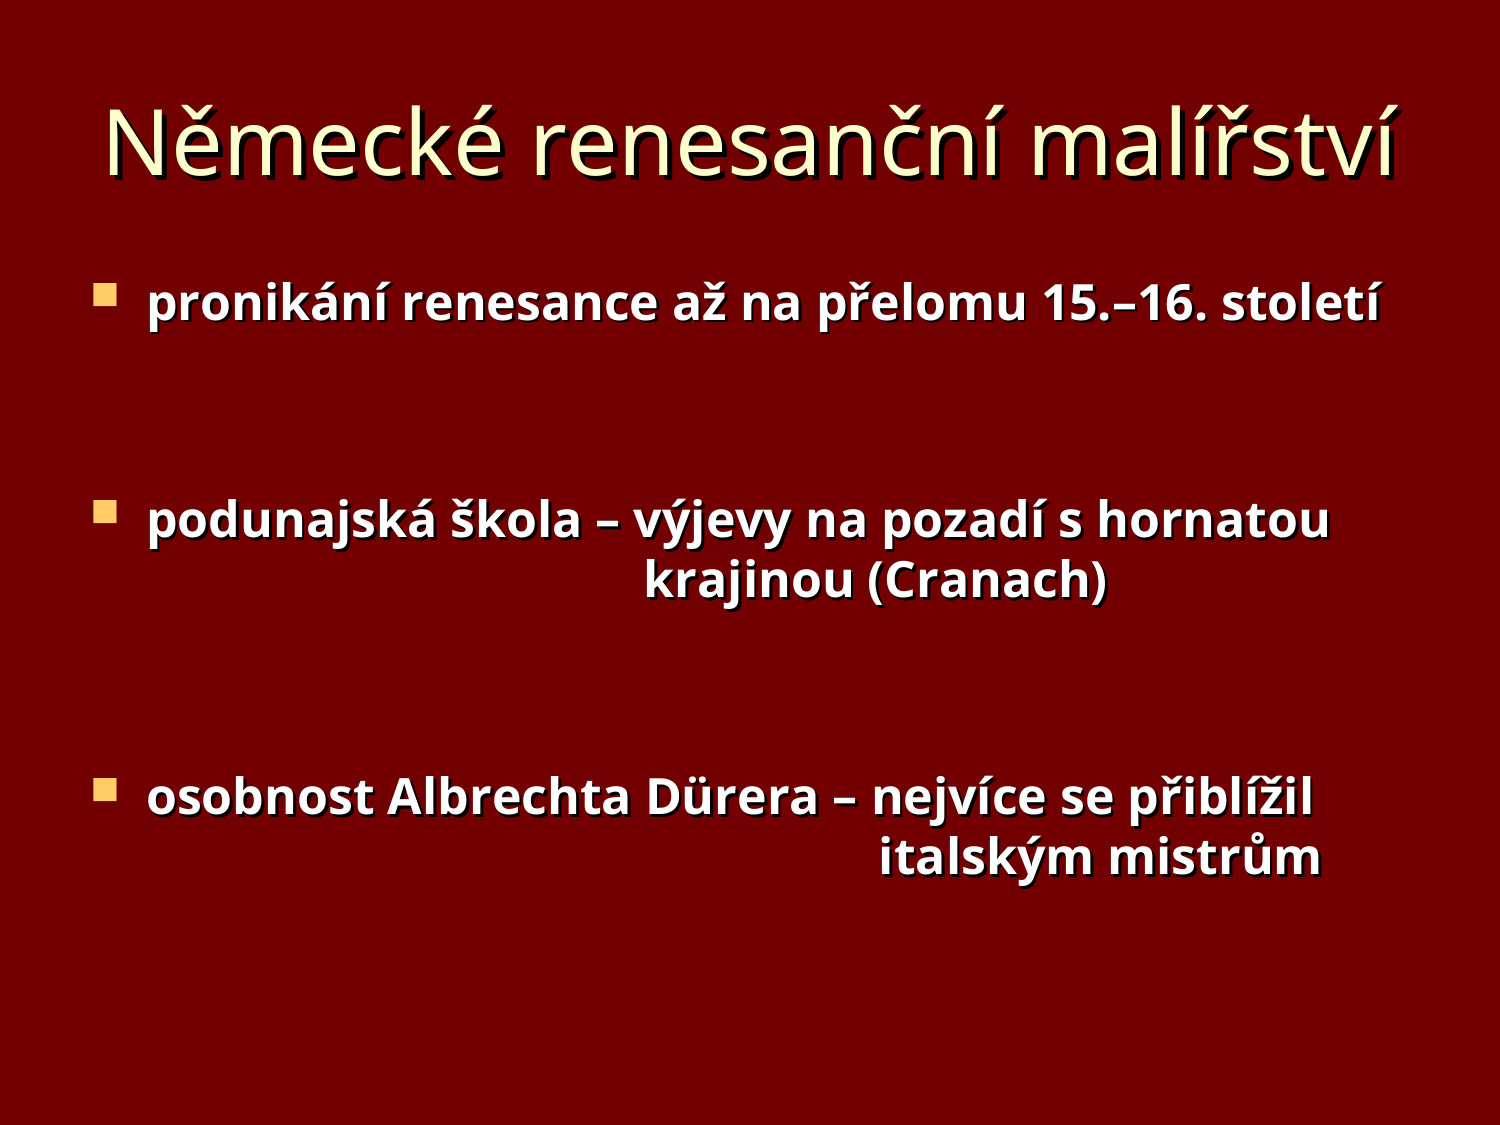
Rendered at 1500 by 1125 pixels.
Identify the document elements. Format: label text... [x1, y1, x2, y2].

title Německé renesanční malířství [75, 45, 1426, 233]
list pronikání renesance až na přelomu 15.–16. století podunajská škola – výjevy na pozadí s hornatou krajinou (Cranach) osobnost Albrechta Dürera – nejvíce se přiblížil italským mistrům [75, 262, 1471, 1038]
